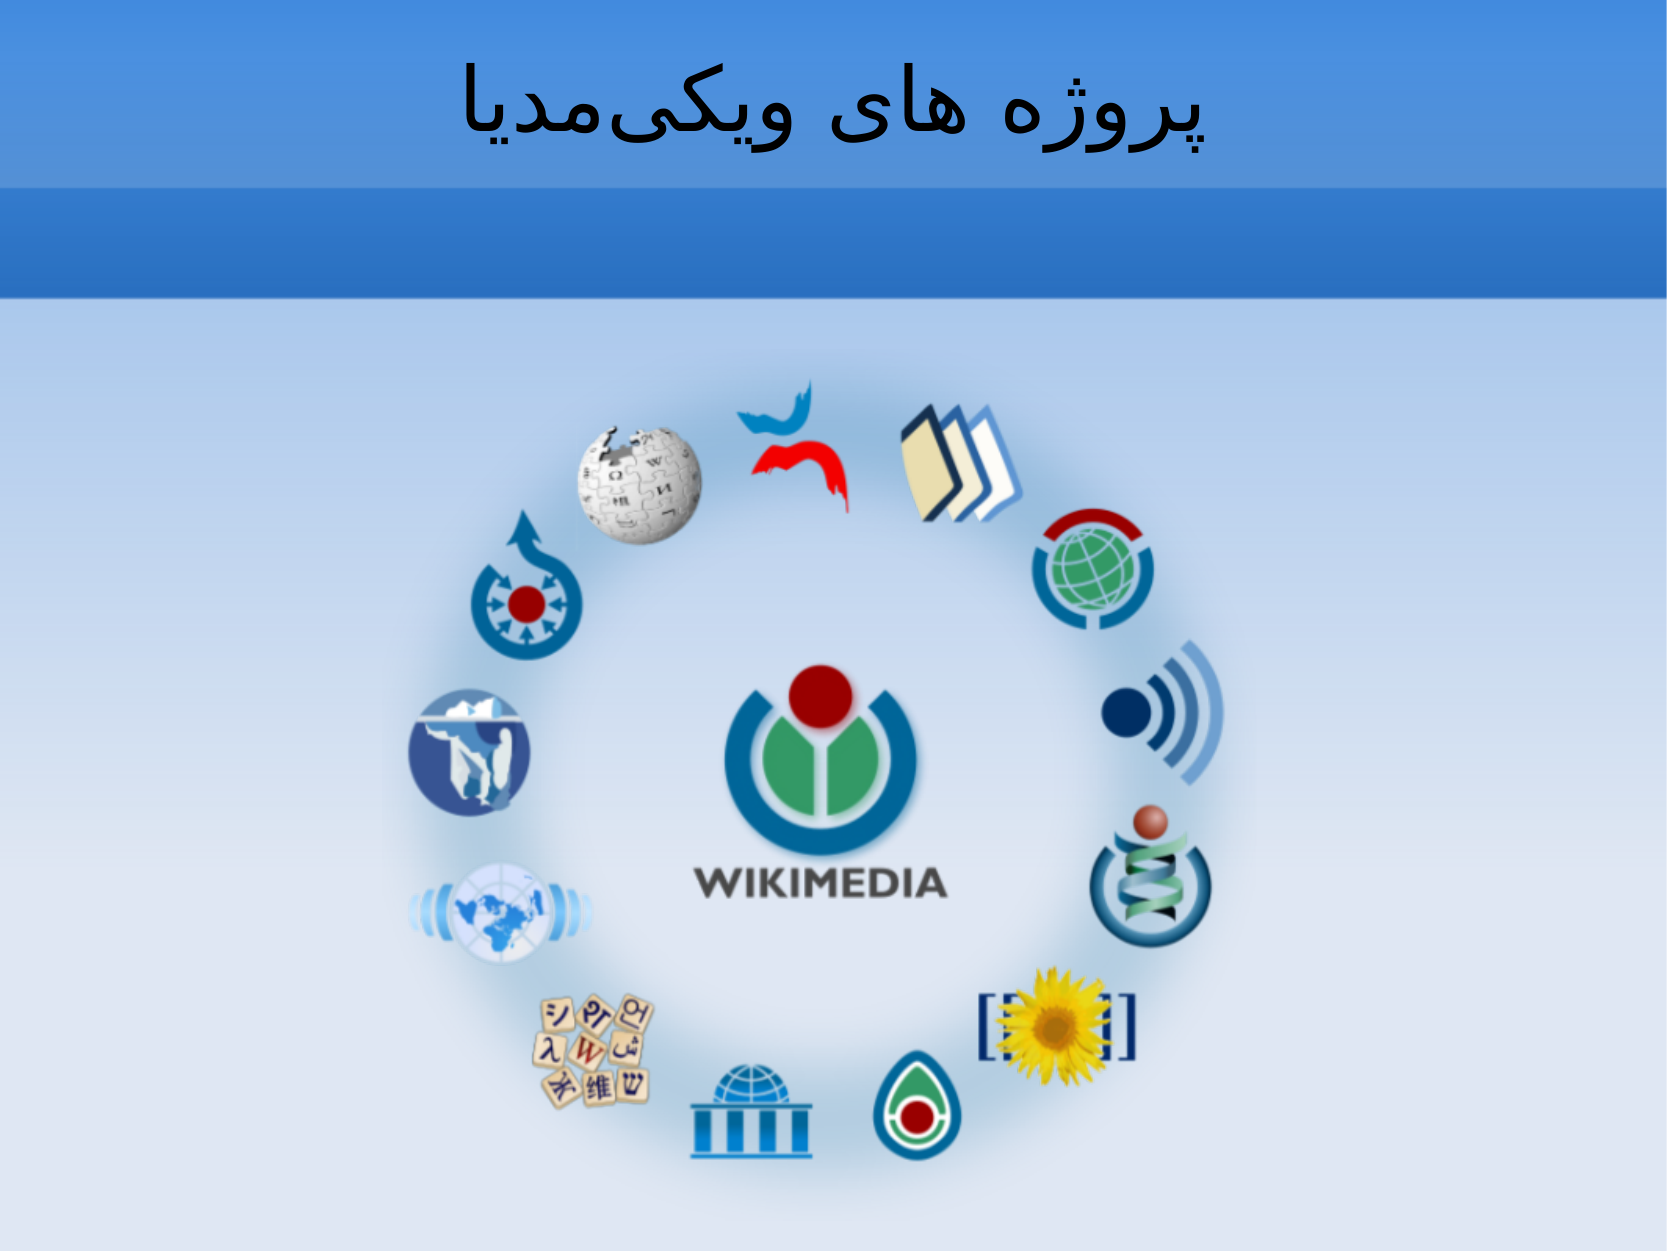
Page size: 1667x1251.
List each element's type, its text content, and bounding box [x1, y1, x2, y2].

title پروژه های ویکی‌مدیا [31, 49, 1636, 201]
picture [0, 0, 1667, 1251]
